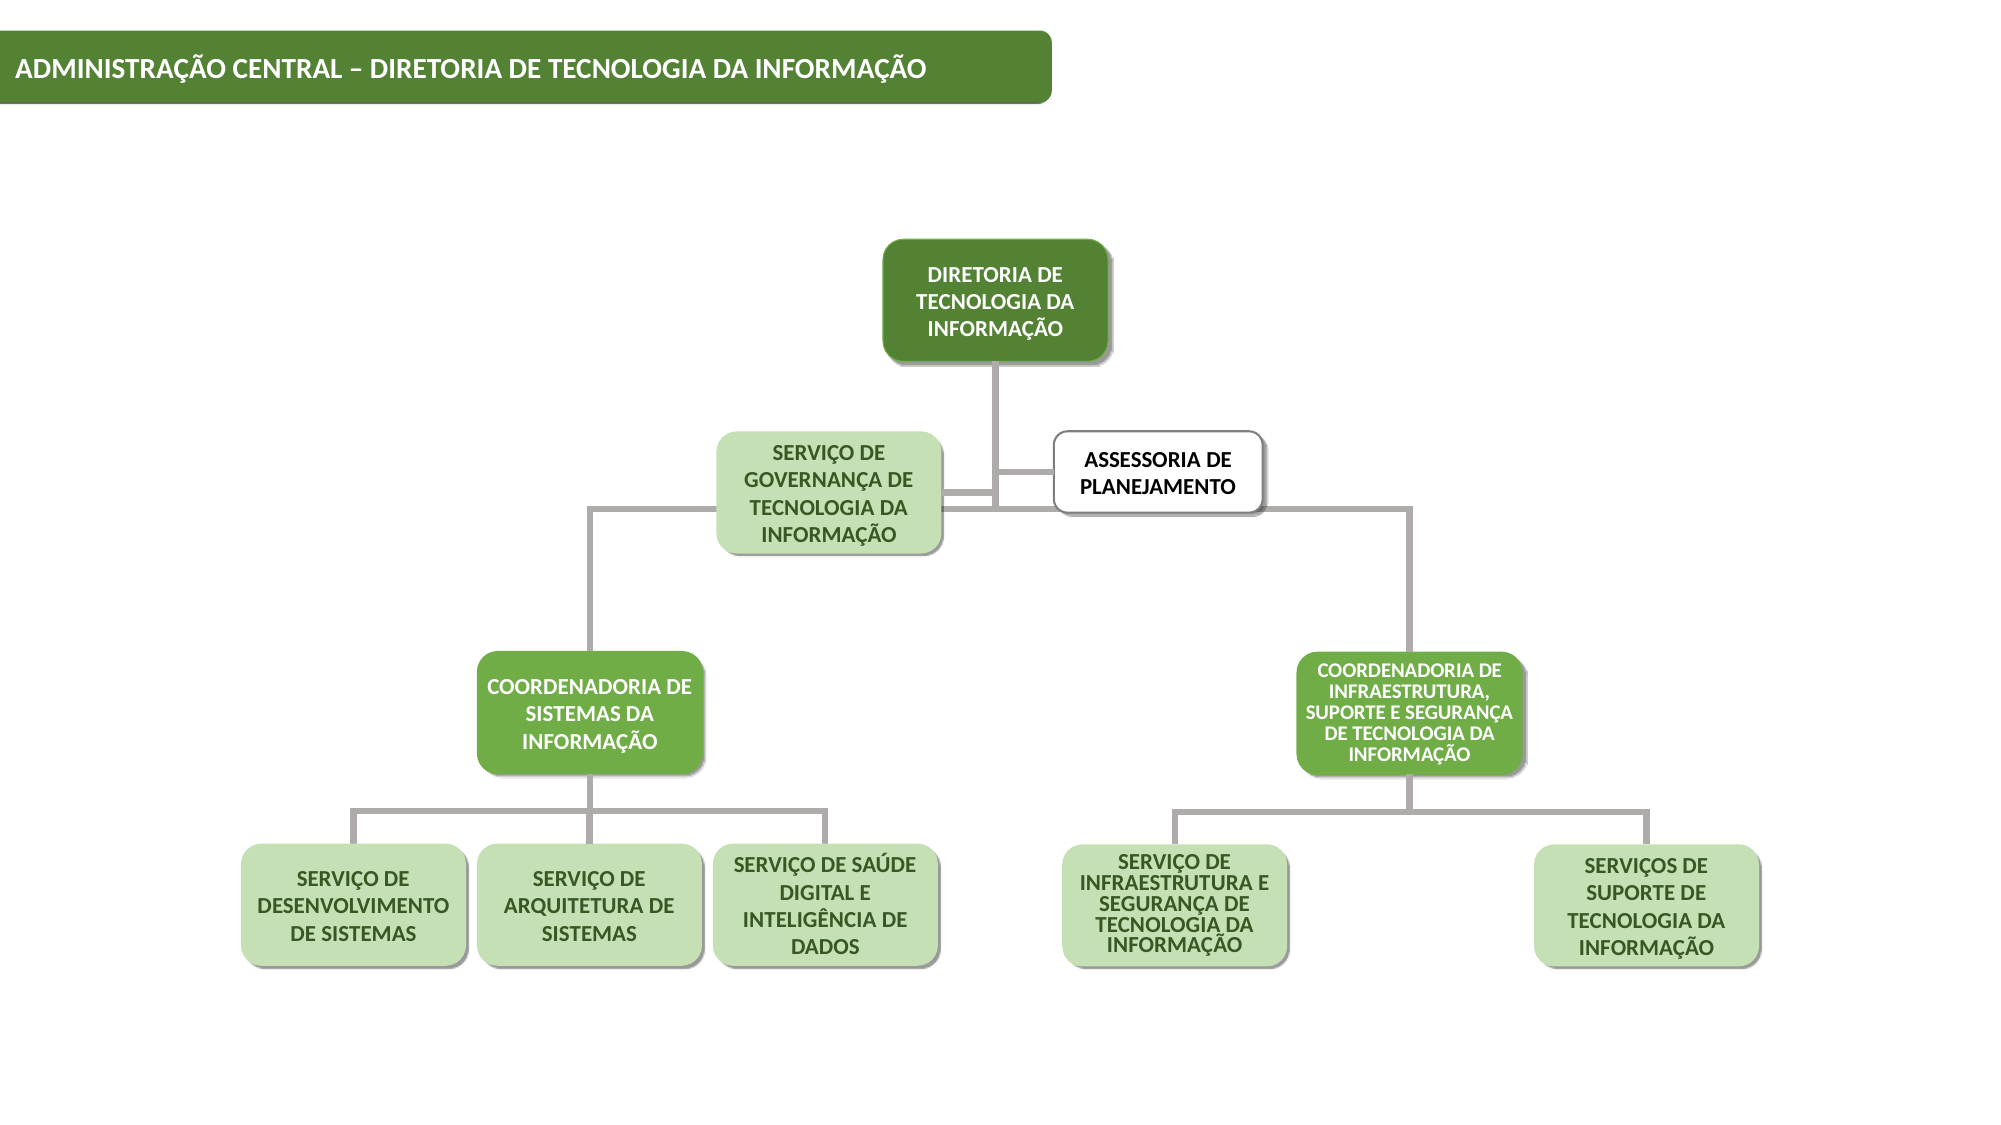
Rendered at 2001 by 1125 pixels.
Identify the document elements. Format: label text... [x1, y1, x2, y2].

text_box ASSESSORIA DE PLANEJAMENTO [1053, 431, 1263, 513]
text_box SERVIÇO DE ARQUITETURA DE SISTEMAS [476, 843, 702, 966]
text_box DIRETORIA DE TECNOLOGIA DA INFORMAÇÃO [882, 239, 1109, 362]
text_box SERVIÇO DE GOVERNANÇA DE TECNOLOGIA DA INFORMAÇÃO [716, 431, 942, 554]
text_box ADMINISTRAÇÃO CENTRAL – DIRETORIA DE TECNOLOGIA DA INFORMAÇÃO [0, 30, 1052, 103]
text_box SERVIÇO DE INFRAESTRUTURA E SEGURANÇA DE TECNOLOGIA DA INFORMAÇÃO [1062, 844, 1288, 967]
text_box COORDENADORIA DE SISTEMAS DA INFORMAÇÃO [477, 651, 703, 774]
text_box COORDENADORIA DE INFRAESTRUTURA, SUPORTE E SEGURANÇA DE TECNOLOGIA DA INFORMAÇÃO [1297, 652, 1523, 775]
text_box SERVIÇOS DE SUPORTE DE TECNOLOGIA DA INFORMAÇÃO [1534, 844, 1760, 967]
text_box SERVIÇO DE DESENVOLVIMENTO DE SISTEMAS [240, 843, 467, 966]
text_box SERVIÇO DE SAÚDE DIGITAL E INTELIGÊNCIA DE DADOS [712, 843, 938, 966]
